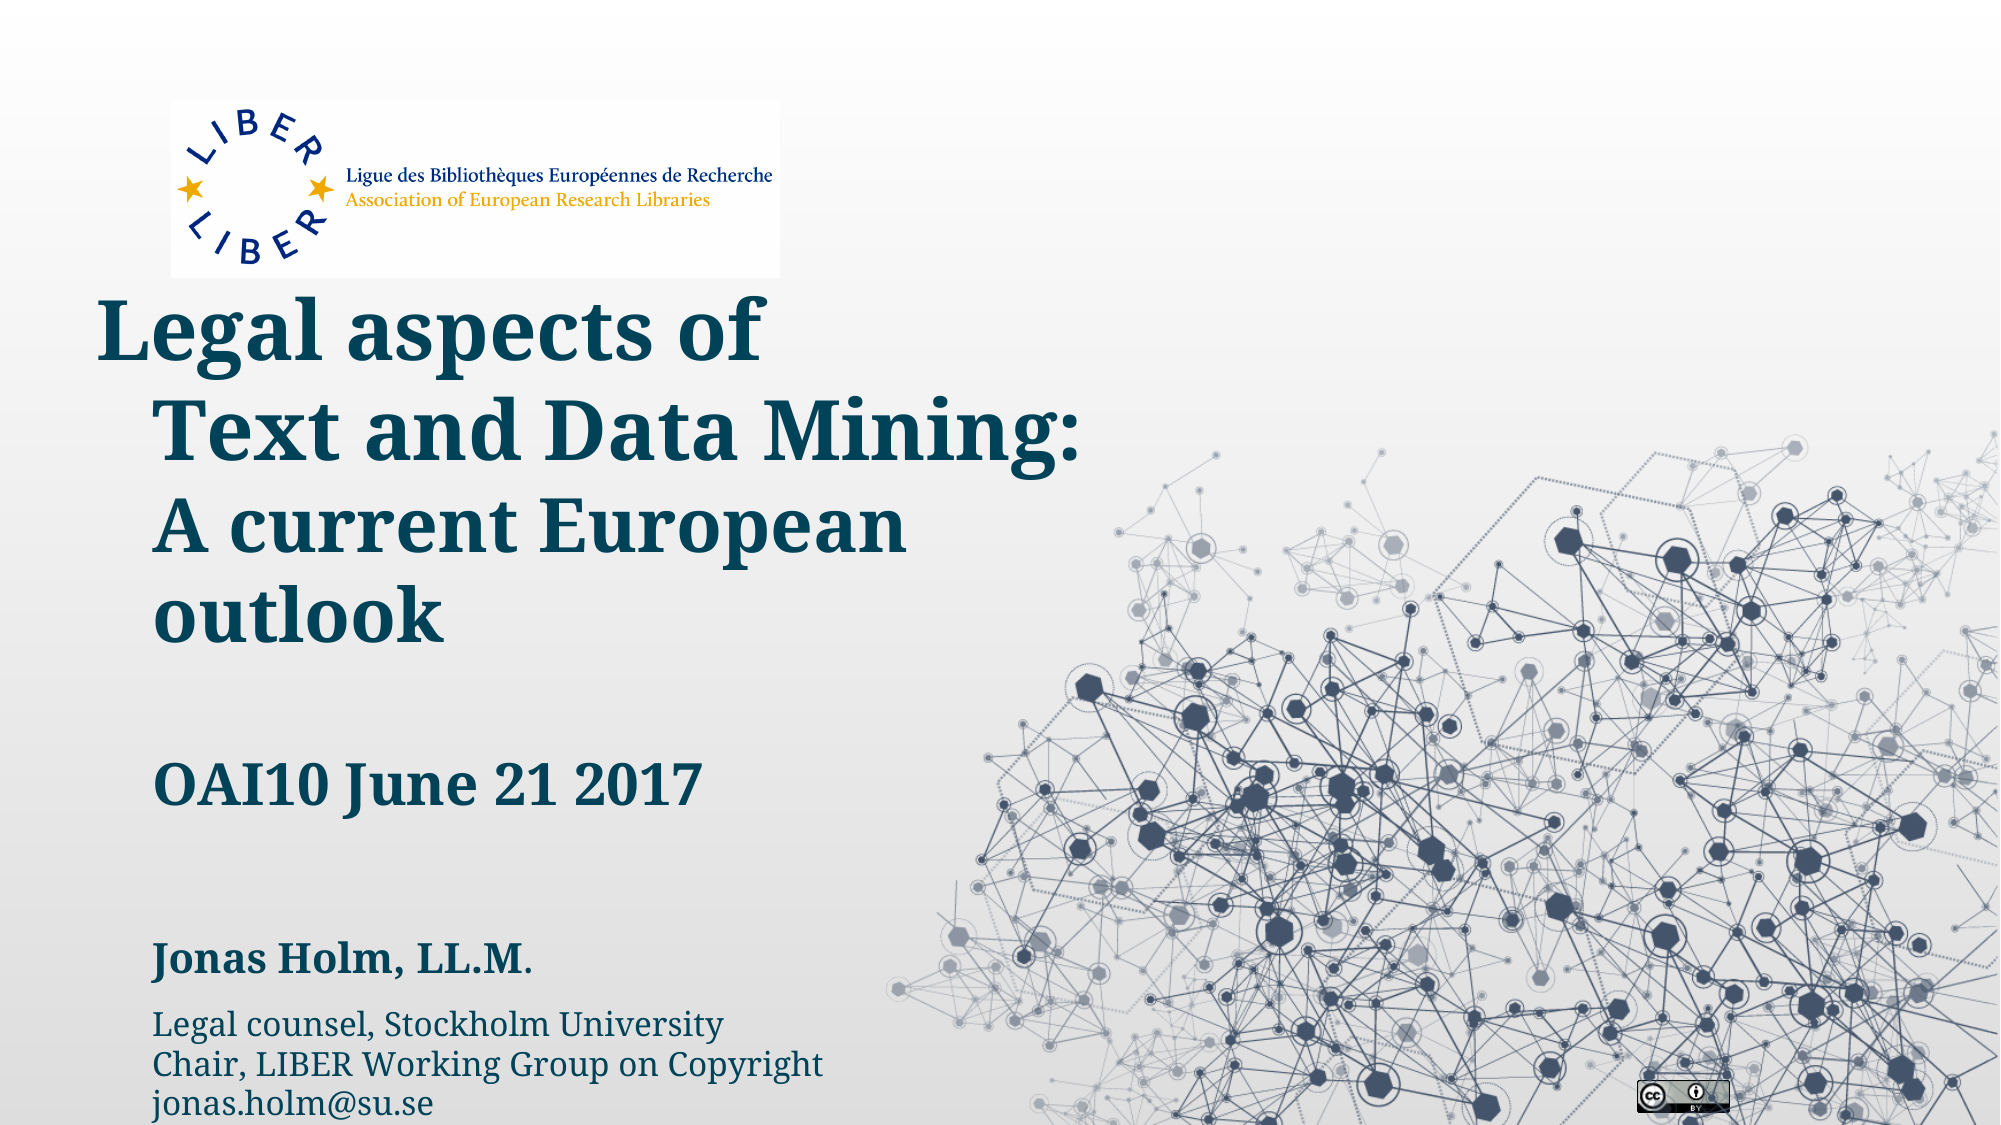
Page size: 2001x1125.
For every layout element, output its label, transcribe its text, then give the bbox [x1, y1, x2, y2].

picture [848, 195, 1999, 1125]
picture [171, 100, 780, 277]
text_box Legal aspects of Text and Data Mining: A current European outlook OAI10 June 21 2017 Jonas Holm, LL.M. Legal counsel, Stockholm University Chair, LIBER Working Group on Copyright jonas.holm@su.se [84, 277, 848, 837]
